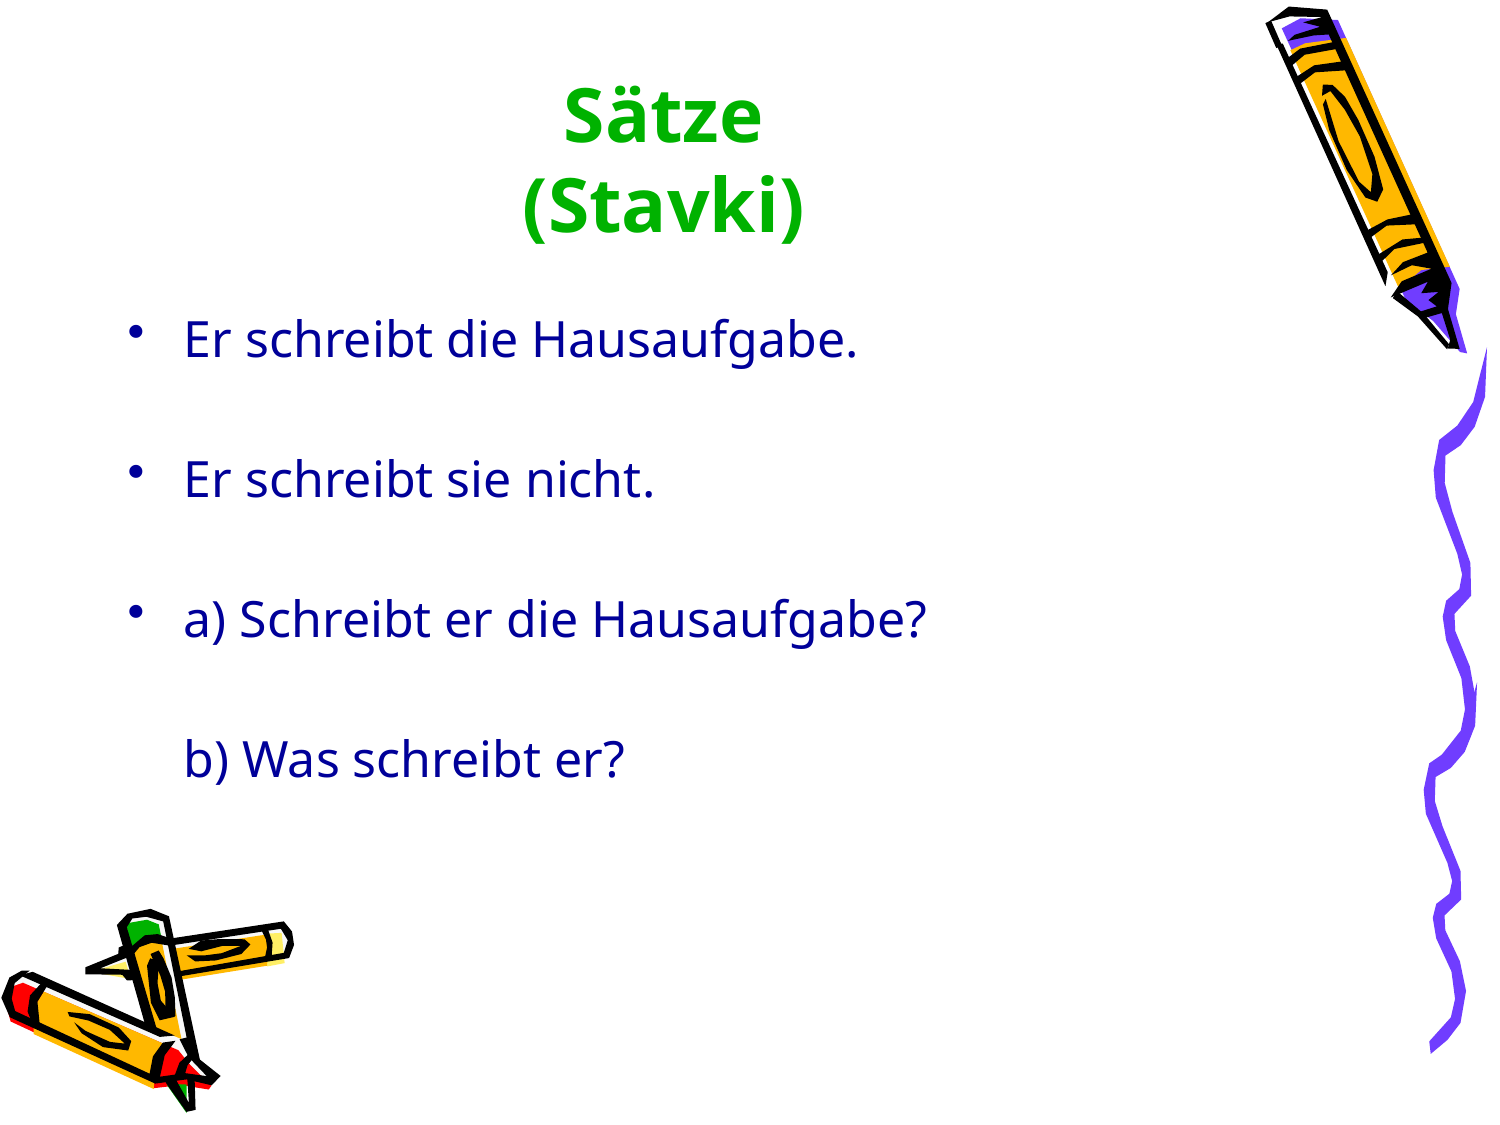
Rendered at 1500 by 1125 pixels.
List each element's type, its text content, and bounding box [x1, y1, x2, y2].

title Sätze (Stavki) [100, 78, 1228, 256]
list Er schreibt die Hausaufgabe. Er schreibt sie nicht. a) Schreibt er die Hausaufgabe? b) Was schreibt er? [112, 299, 1375, 900]
